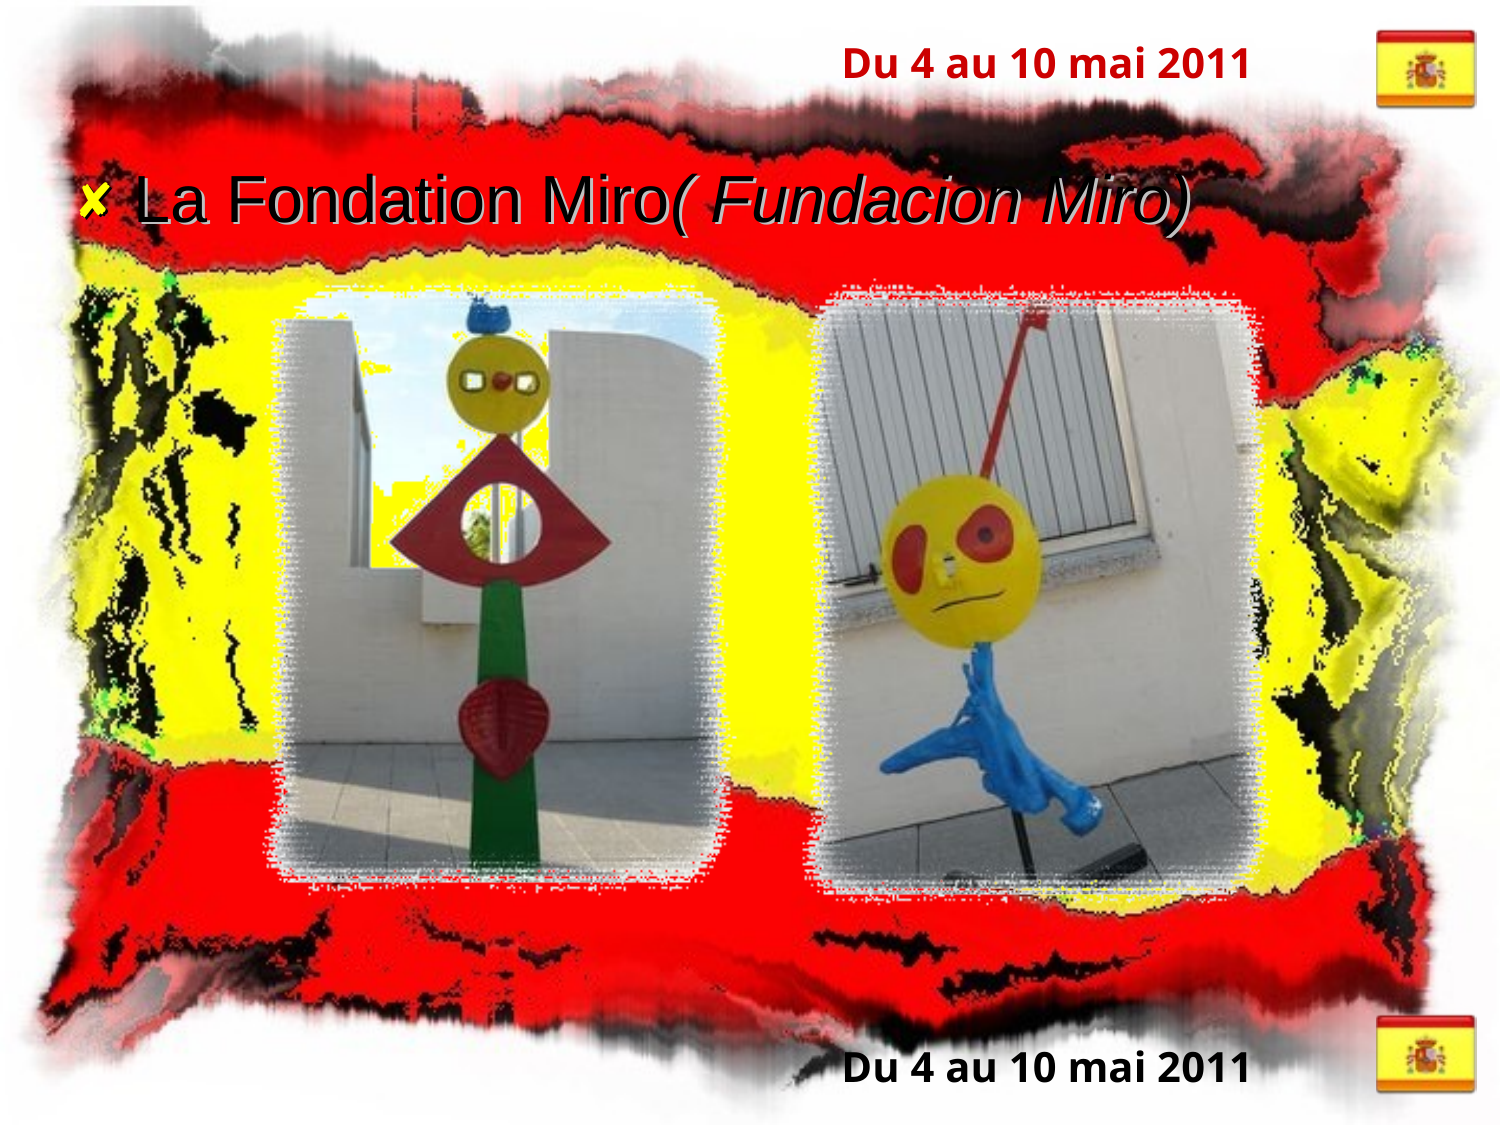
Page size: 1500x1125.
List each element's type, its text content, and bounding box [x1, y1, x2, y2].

text_box  La Fondation Miro( Fundacion Miro) [59, 147, 1442, 244]
picture [0, 0, 1500, 1125]
